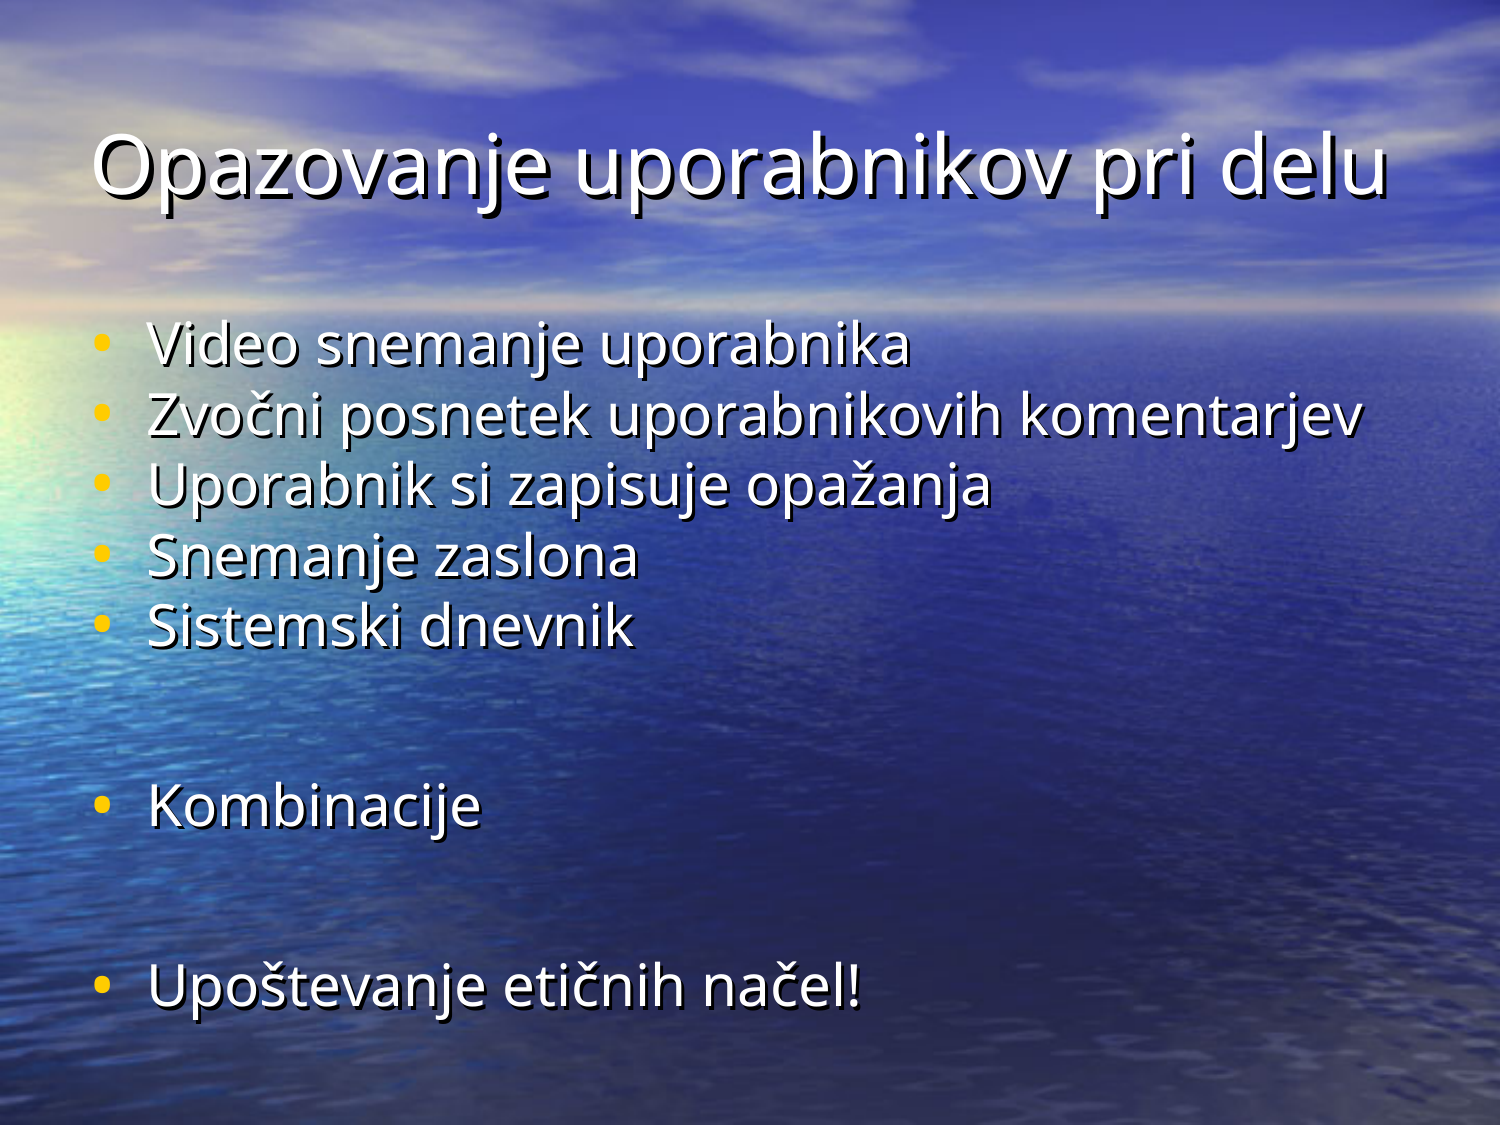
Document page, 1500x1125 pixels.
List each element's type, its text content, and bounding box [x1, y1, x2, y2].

picture [0, 0, 1500, 1125]
title Opazovanje uporabnikov pri delu [75, 47, 1426, 276]
list Video snemanje uporabnika Zvočni posnetek uporabnikovih komentarjev Uporabnik si zapisuje opažanja Snemanje zaslona Sistemski dnevnik Kombinacije Upoštevanje etičnih načel! [75, 312, 1426, 1125]
